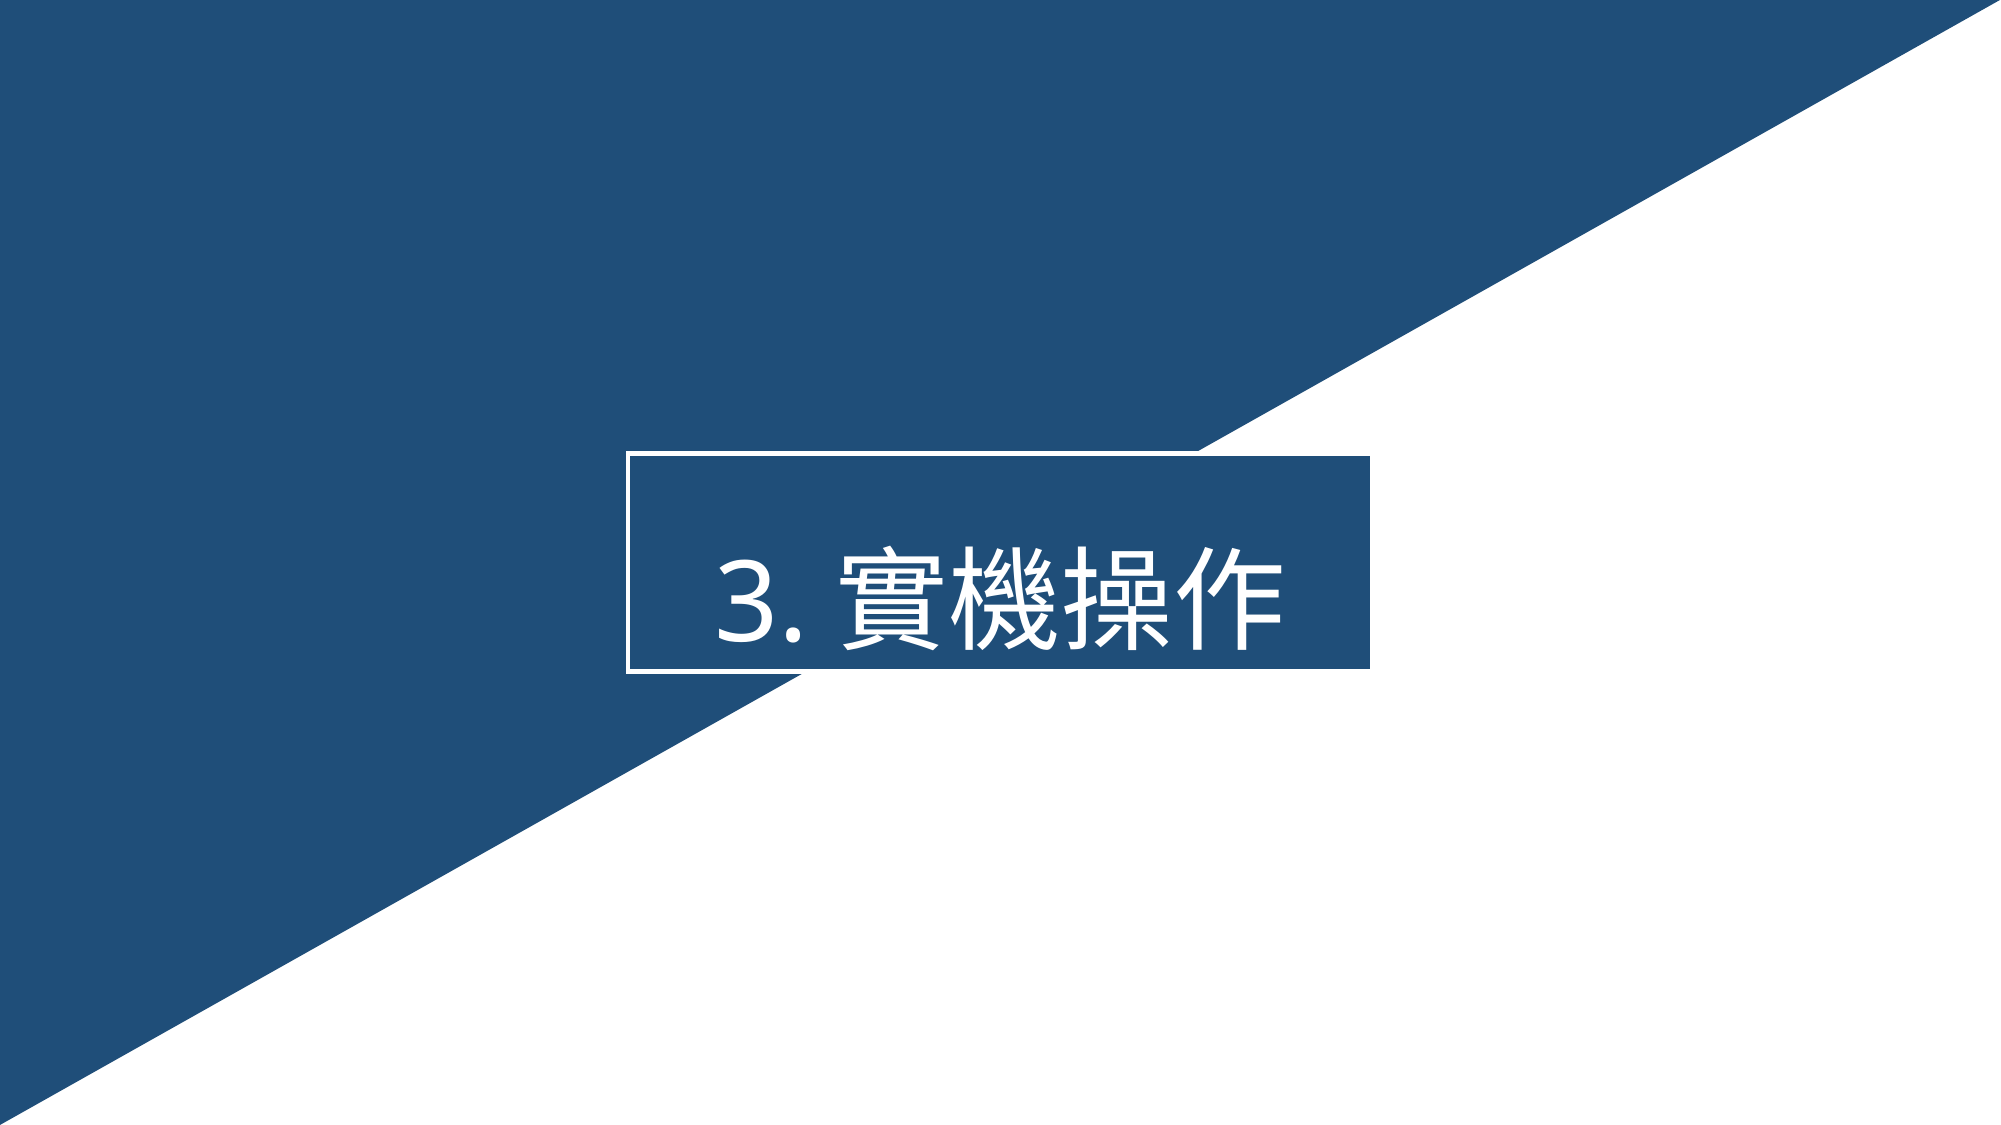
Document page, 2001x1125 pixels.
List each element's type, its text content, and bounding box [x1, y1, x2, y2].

text_box 3.實機操作 [628, 453, 1372, 672]
text_box [0, 0, 2000, 1125]
